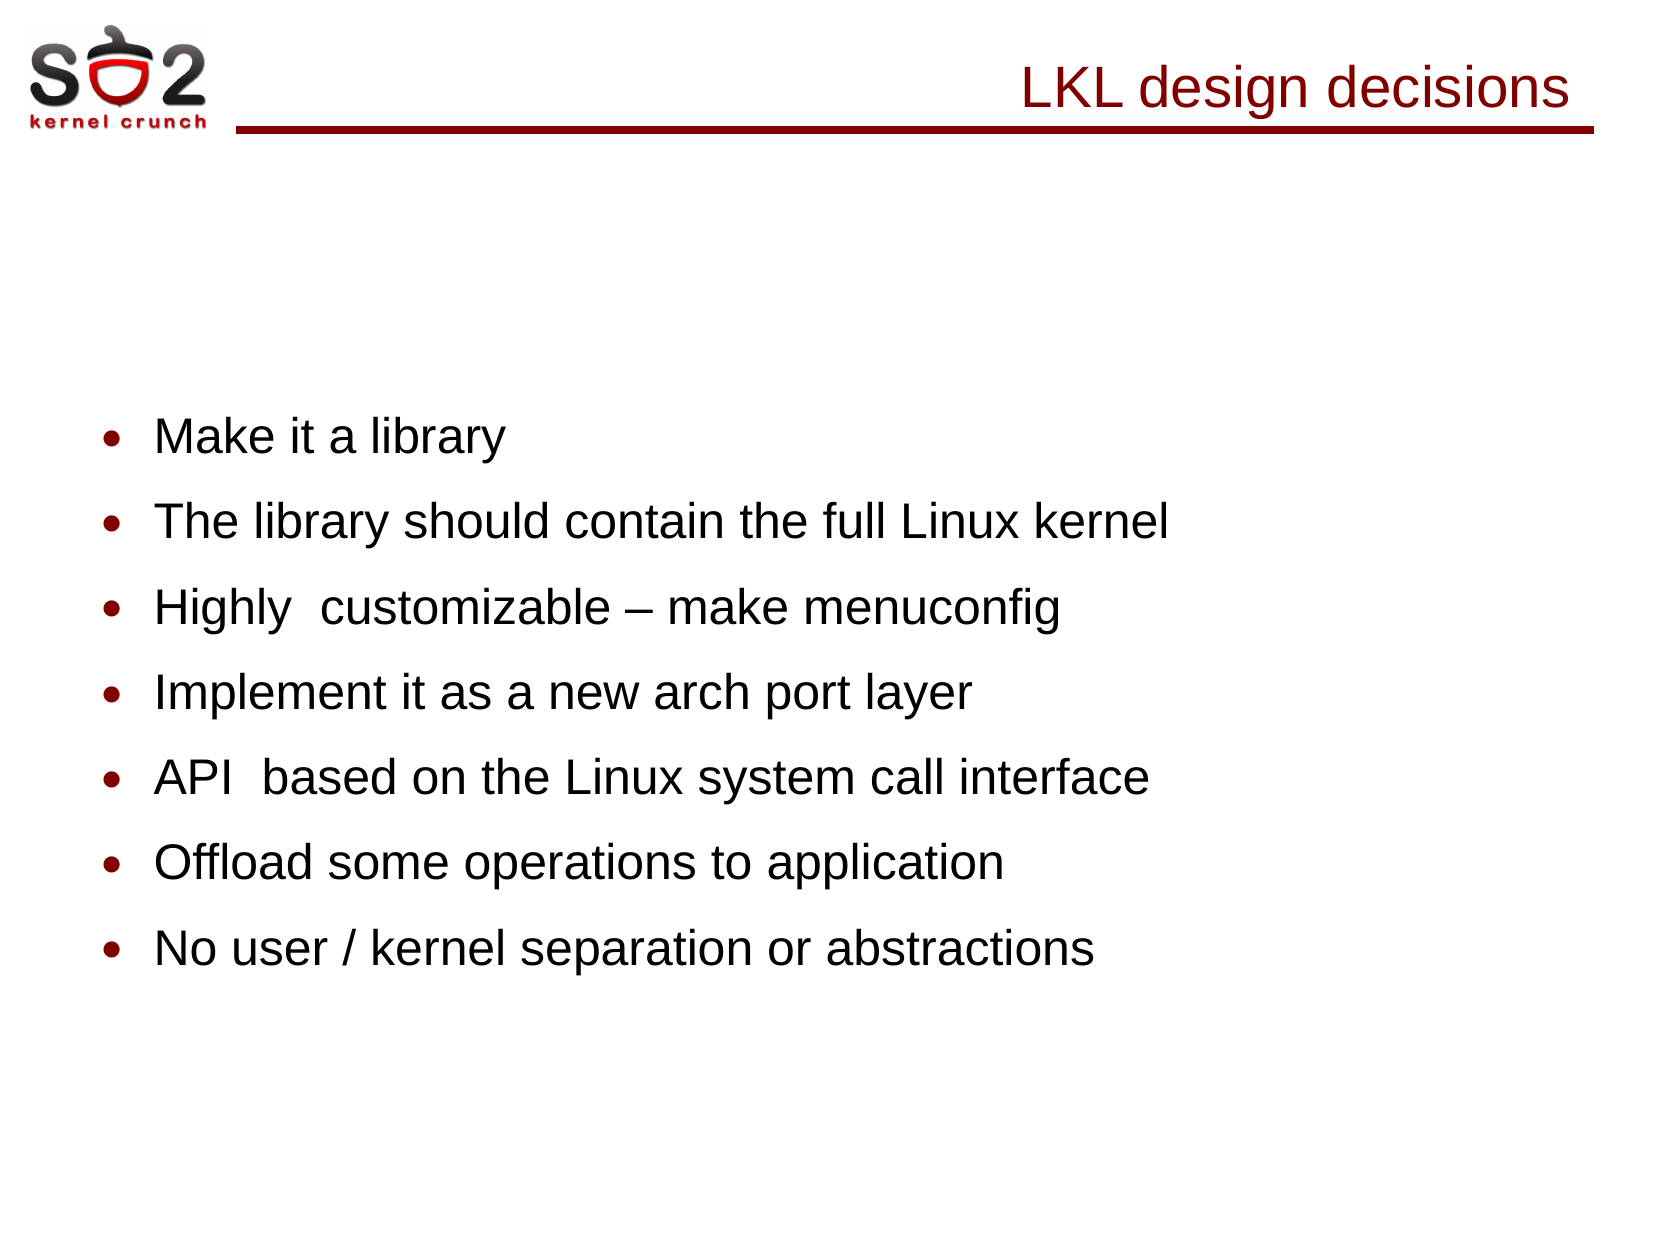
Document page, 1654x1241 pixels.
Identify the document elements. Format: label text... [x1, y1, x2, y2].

title LKL design decisions [82, 54, 1571, 121]
picture [29, 23, 207, 130]
list Make it a library The library should contain the full Linux kernel Highly customizable – make menuconfig Implement it as a new arch port layer API based on the Linux system call interface Offload some operations to application No user / kernel separation or abstractions [82, 290, 1571, 1094]
